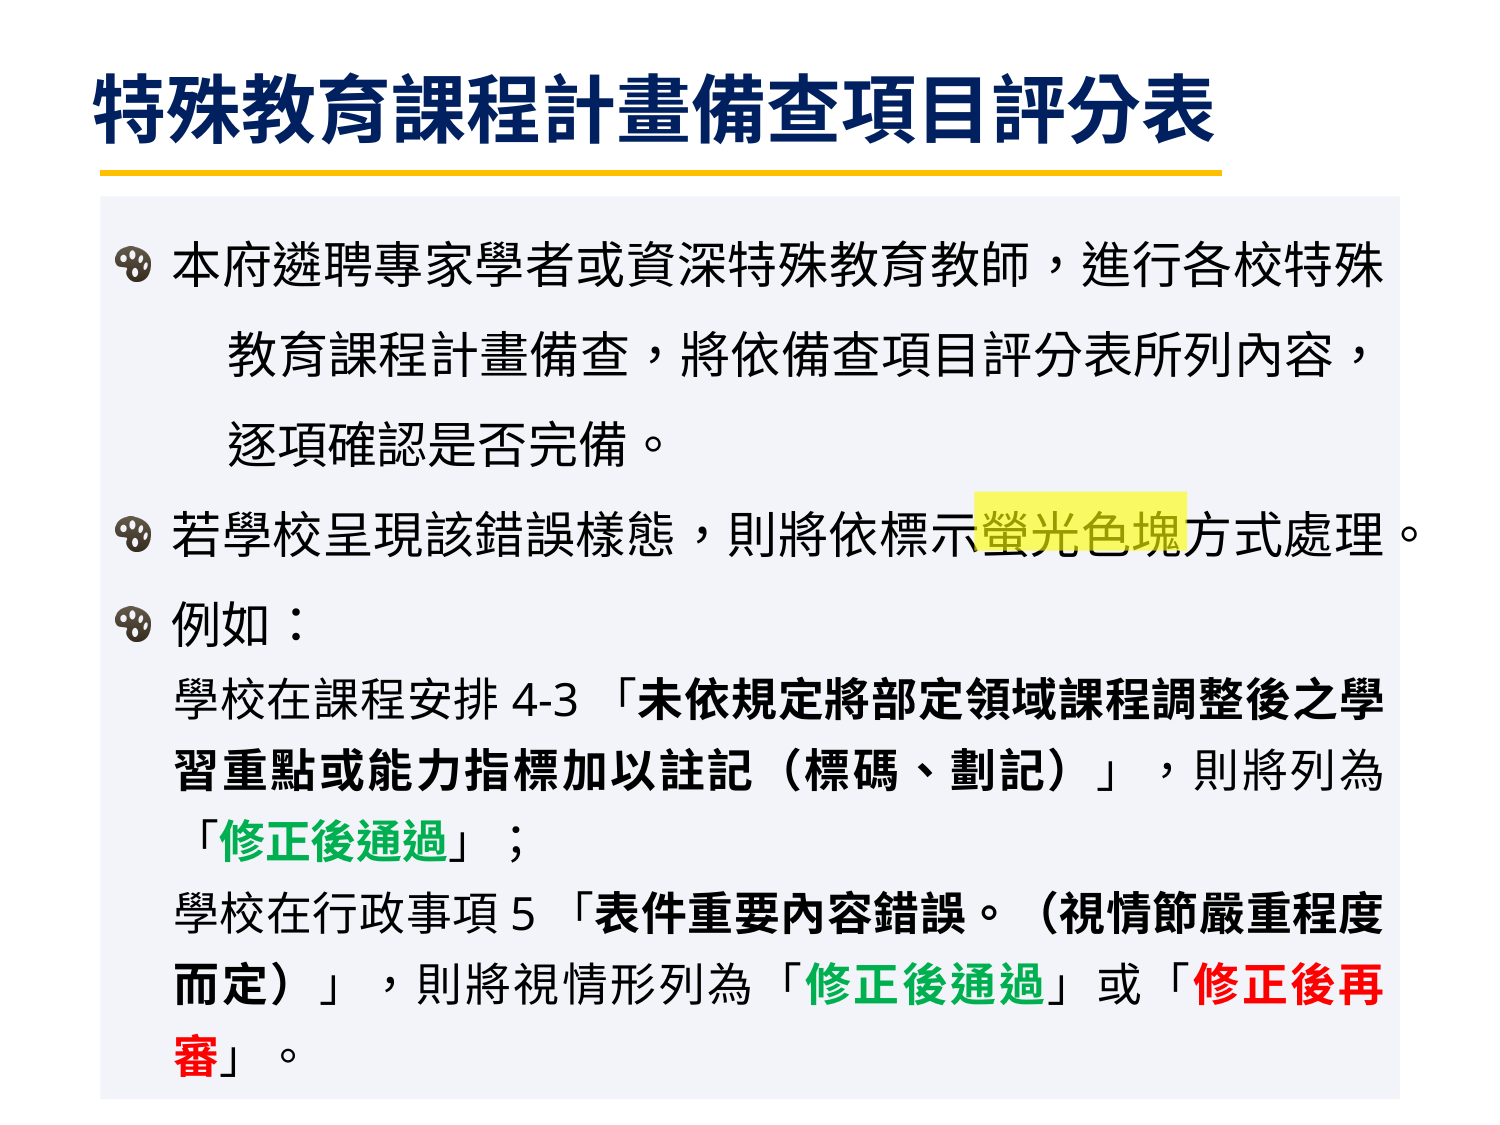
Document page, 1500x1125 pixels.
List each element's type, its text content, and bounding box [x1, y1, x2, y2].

text_box [974, 492, 1187, 551]
text_box 本府遴聘專家學者或資深特殊教育教師，進行各校特殊教育課程計畫備查，將依備查項目評分表所列內容，逐項確認是否完備。 若學校呈現該錯誤樣態，則將依標示螢光色塊方式處理。 例如： 學校在課程安排4-3「未依規定將部定領域課程調整後之學習重點或能力指標加以註記（標碼、劃記）」，則將列為「修正後通過」； 學校在行政事項5「表件重要內容錯誤。（視情節嚴重程度而定）」，則將視情形列為「修正後通過」或「修正後再審」。 [100, 196, 1400, 1100]
text_box 特殊教育課程計畫備查項目評分表 [76, 54, 1243, 161]
